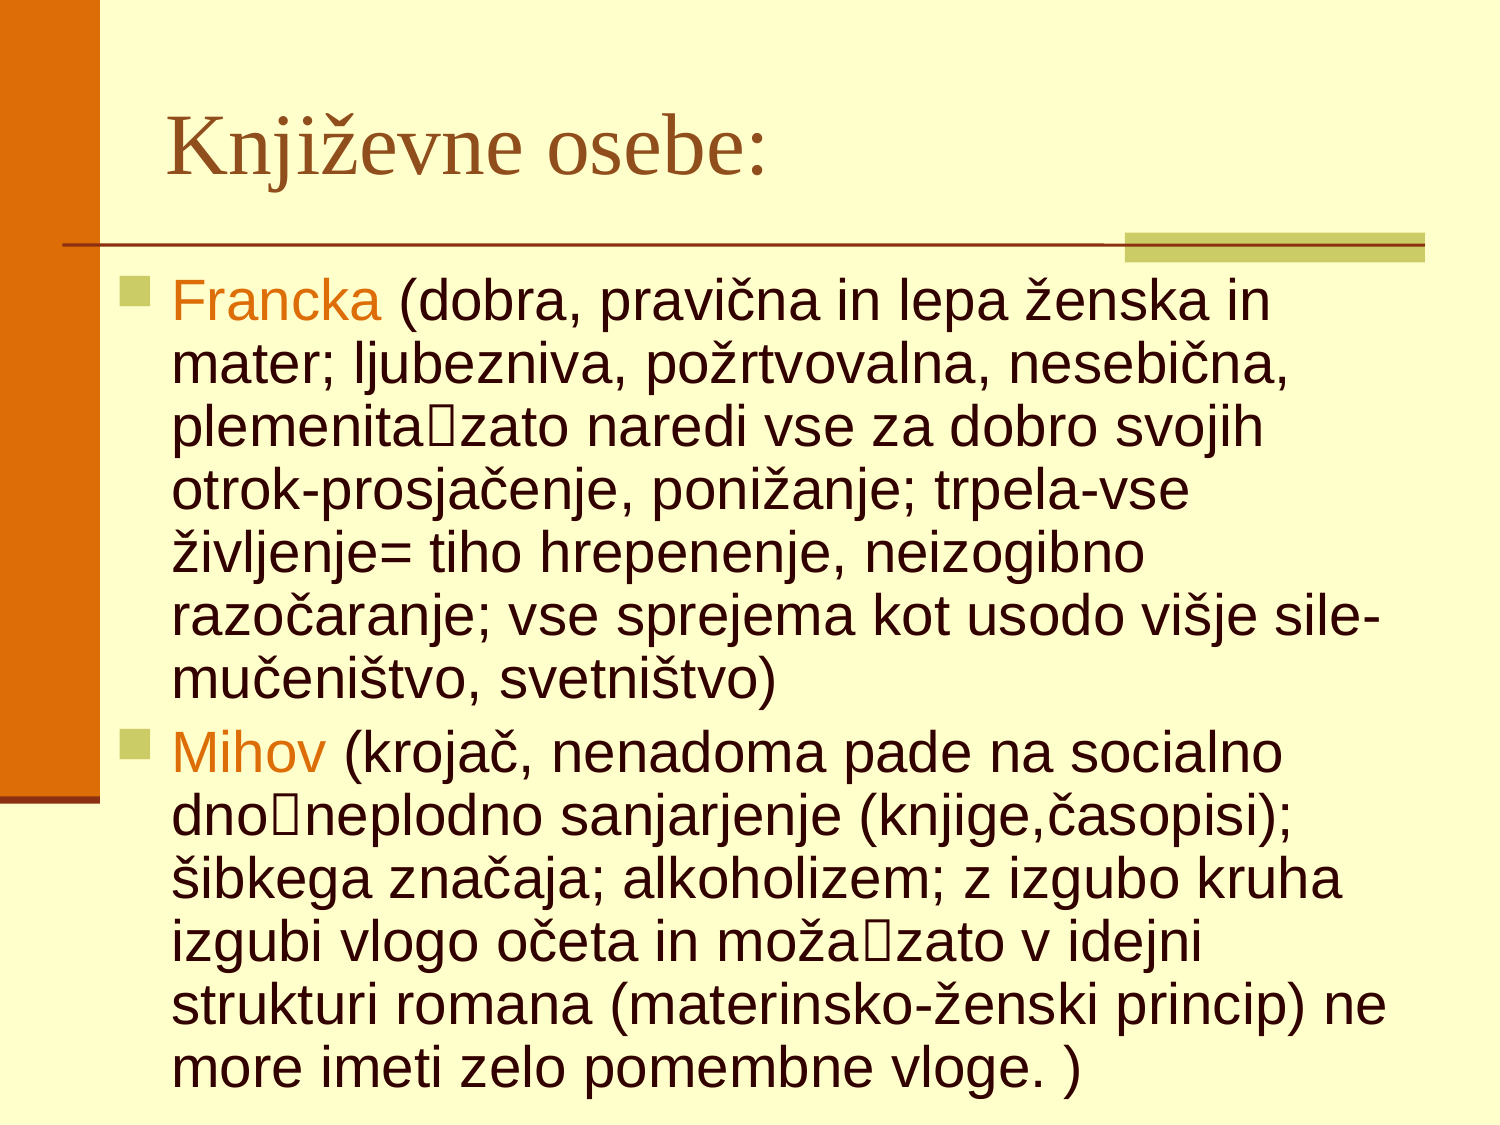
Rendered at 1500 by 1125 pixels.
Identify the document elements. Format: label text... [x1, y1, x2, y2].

list Francka (dobra, pravična in lepa ženska in mater; ljubezniva, požrtvovalna, nesebična, plemenitazato naredi vse za dobro svojih otrok-prosjačenje, ponižanje; trpela-vse življenje= tiho hrepenenje, neizogibno razočaranje; vse sprejema kot usodo višje sile-mučeništvo, svetništvo) Mihov (krojač, nenadoma pade na socialno dnoneplodno sanjarjenje (knjige,časopisi); šibkega značaja; alkoholizem; z izgubo kruha izgubi vlogo očeta in možazato v idejni strukturi romana (materinsko-ženski princip) ne more imeti zelo pomembne vloge. ) [100, 262, 1412, 1125]
title Književne osebe: [150, 45, 1425, 234]
